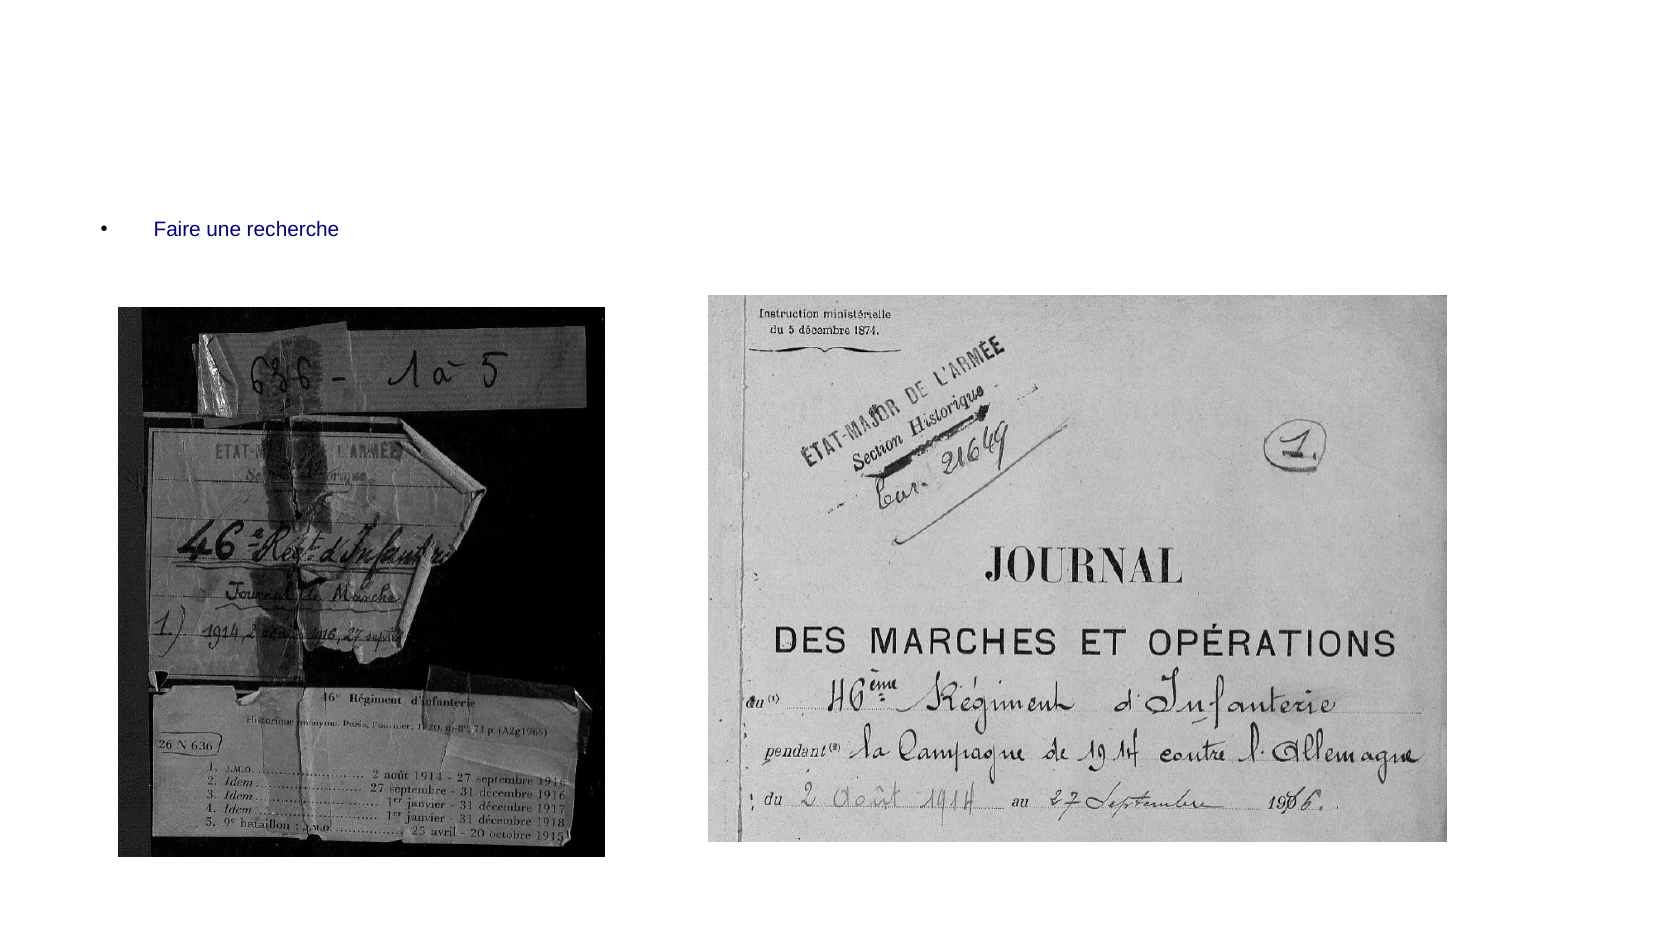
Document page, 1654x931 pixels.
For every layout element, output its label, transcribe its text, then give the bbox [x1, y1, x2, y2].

list Faire une recherche [82, 217, 1571, 758]
picture [708, 295, 1447, 842]
picture [118, 307, 605, 857]
